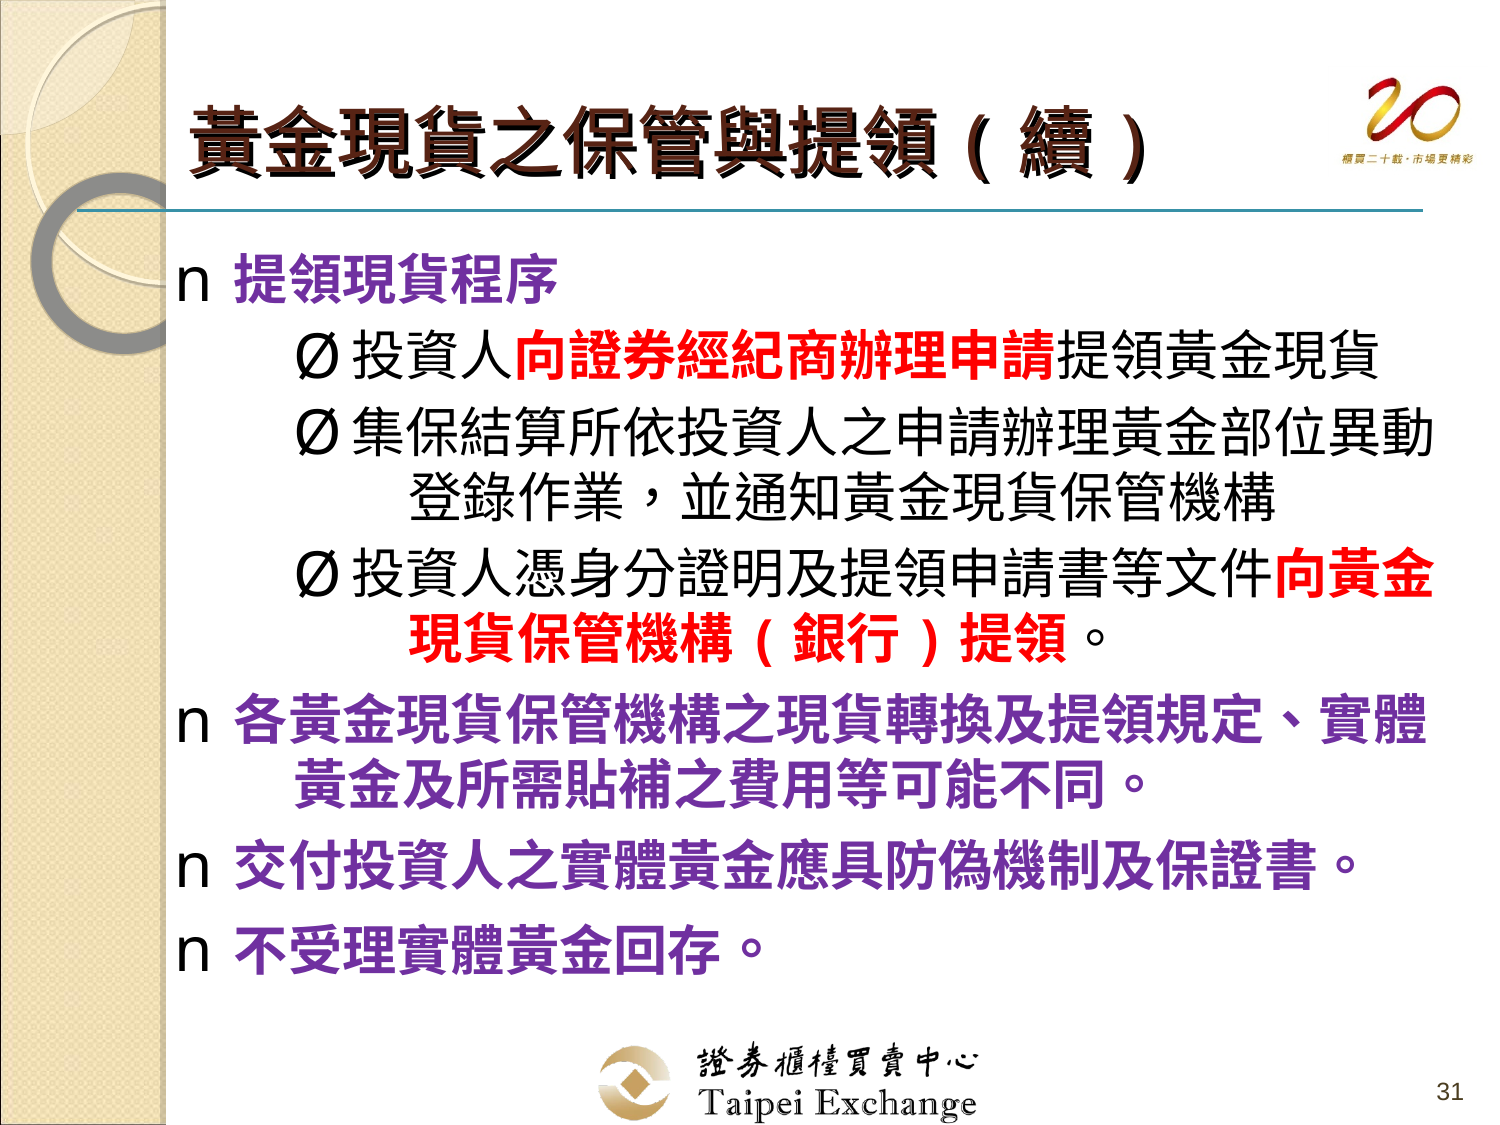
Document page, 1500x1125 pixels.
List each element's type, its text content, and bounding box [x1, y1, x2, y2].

title 黃金現貨之保管與提領(續) [171, 45, 1466, 233]
text_box [1413, 1034, 1489, 1113]
list 提領現貨程序 投資人向證券經紀商辦理申請提領黃金現貨 集保結算所依投資人之申請辦理黃金部位異動登錄作業，並通知黃金現貨保管機構 投資人憑身分證明及提領申請書等文件向黃金現貨保管機構(銀行)提領。 各黃金現貨保管機構之現貨轉換及提領規定、實體黃金及所需貼補之費用等可能不同。 交付投資人之實體黃金應具防偽機制及保證書。 不受理實體黃金回存。 [159, 237, 1466, 1026]
